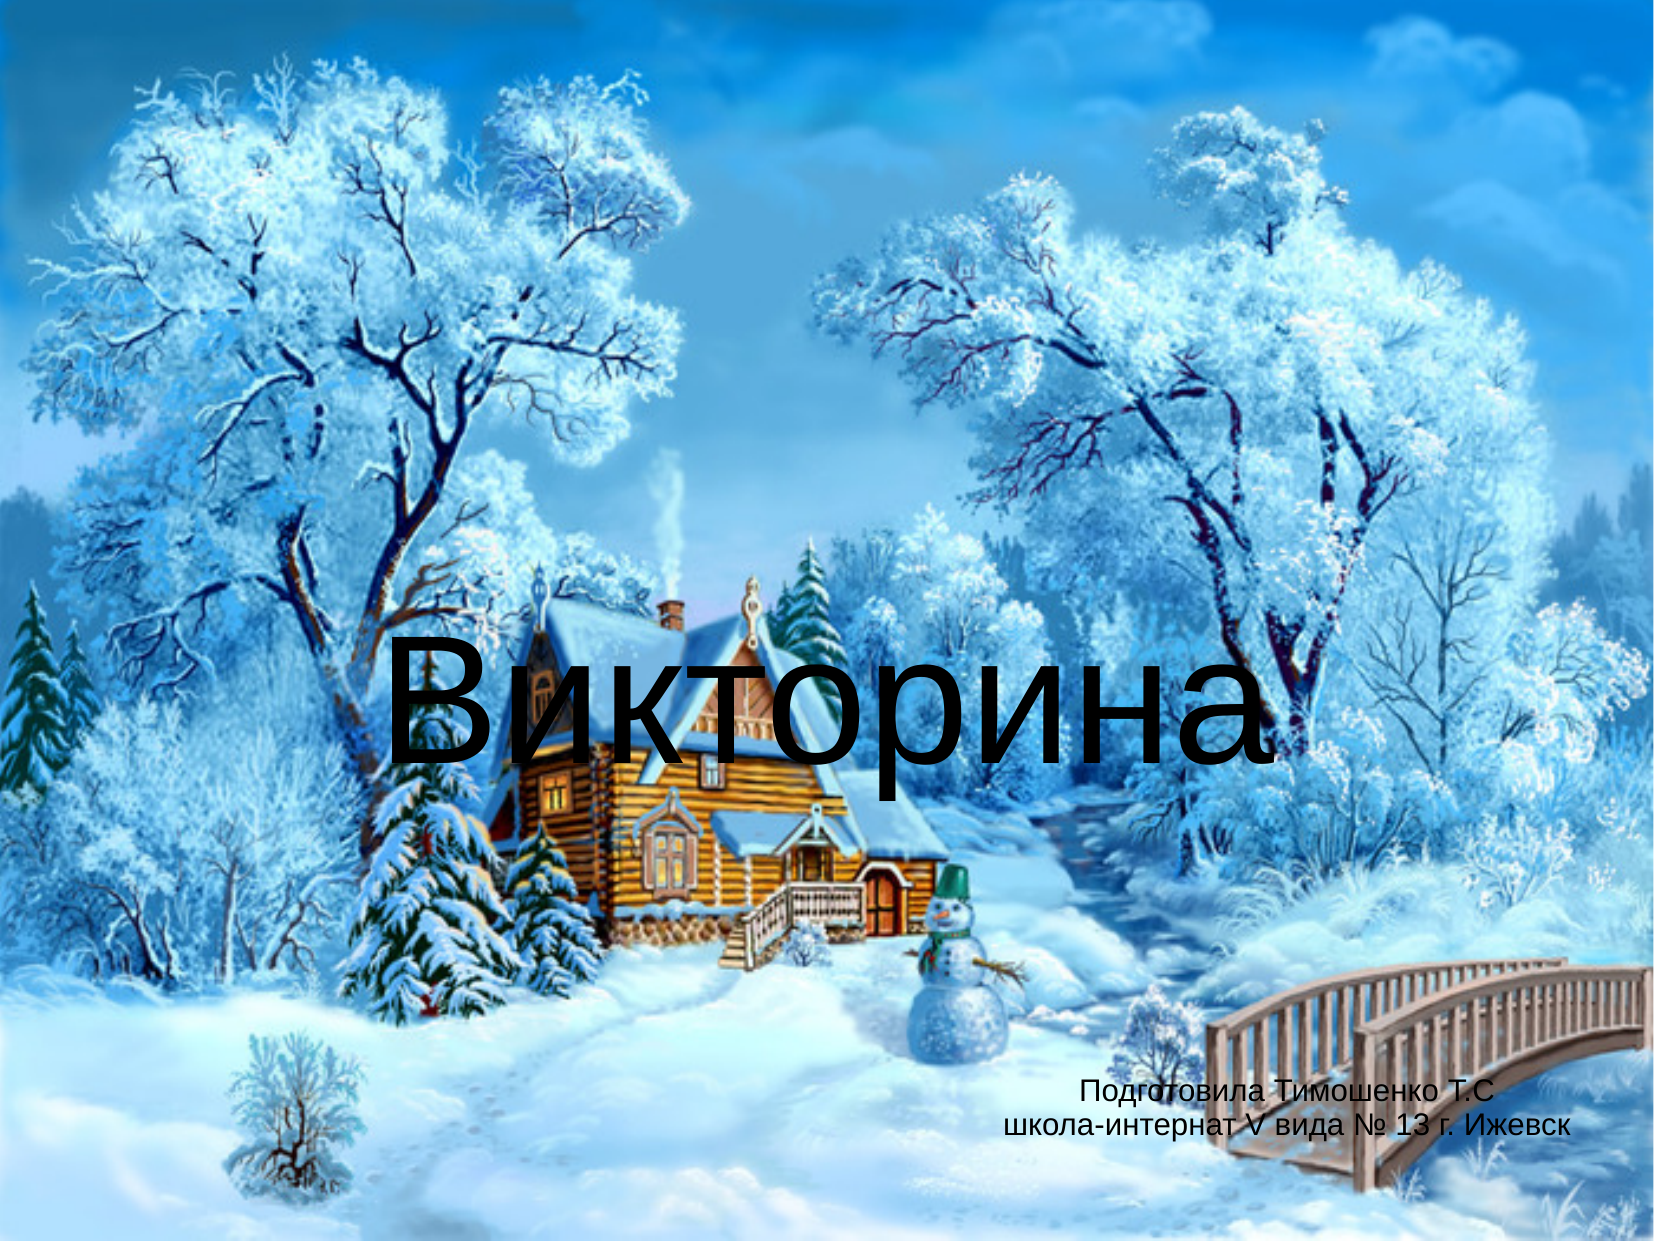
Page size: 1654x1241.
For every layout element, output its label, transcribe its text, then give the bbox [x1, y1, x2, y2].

title Подготовила Тимошенко Т.С школа-интернат V вида № 13 г. Ижевск [944, 1003, 1630, 1211]
picture [0, 0, 1654, 1241]
subtitle Викторина [82, 290, 1571, 1109]
